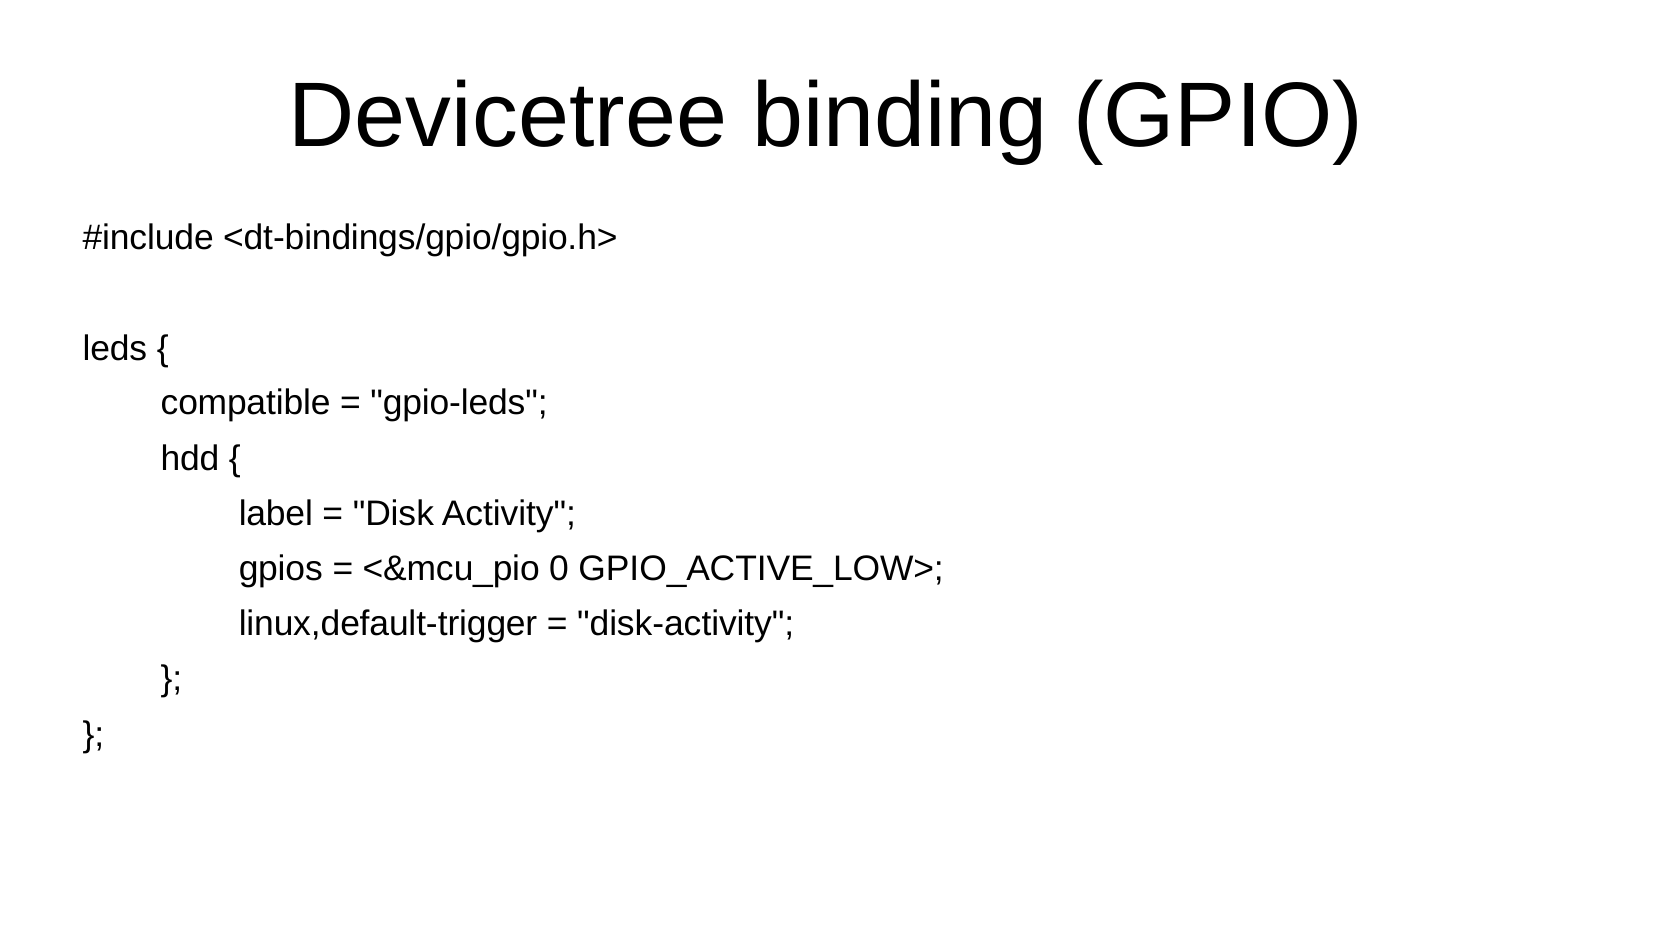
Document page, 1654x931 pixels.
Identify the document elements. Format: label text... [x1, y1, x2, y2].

title Devicetree binding (GPIO) [82, 37, 1571, 193]
list #include <dt-bindings/gpio/gpio.h> leds { compatible = "gpio-leds"; hdd { label = "Disk Activity"; gpios = <&mcu_pio 0 GPIO_ACTIVE_LOW>; linux,default-trigger = "disk-activity"; }; }; [82, 217, 1571, 758]
